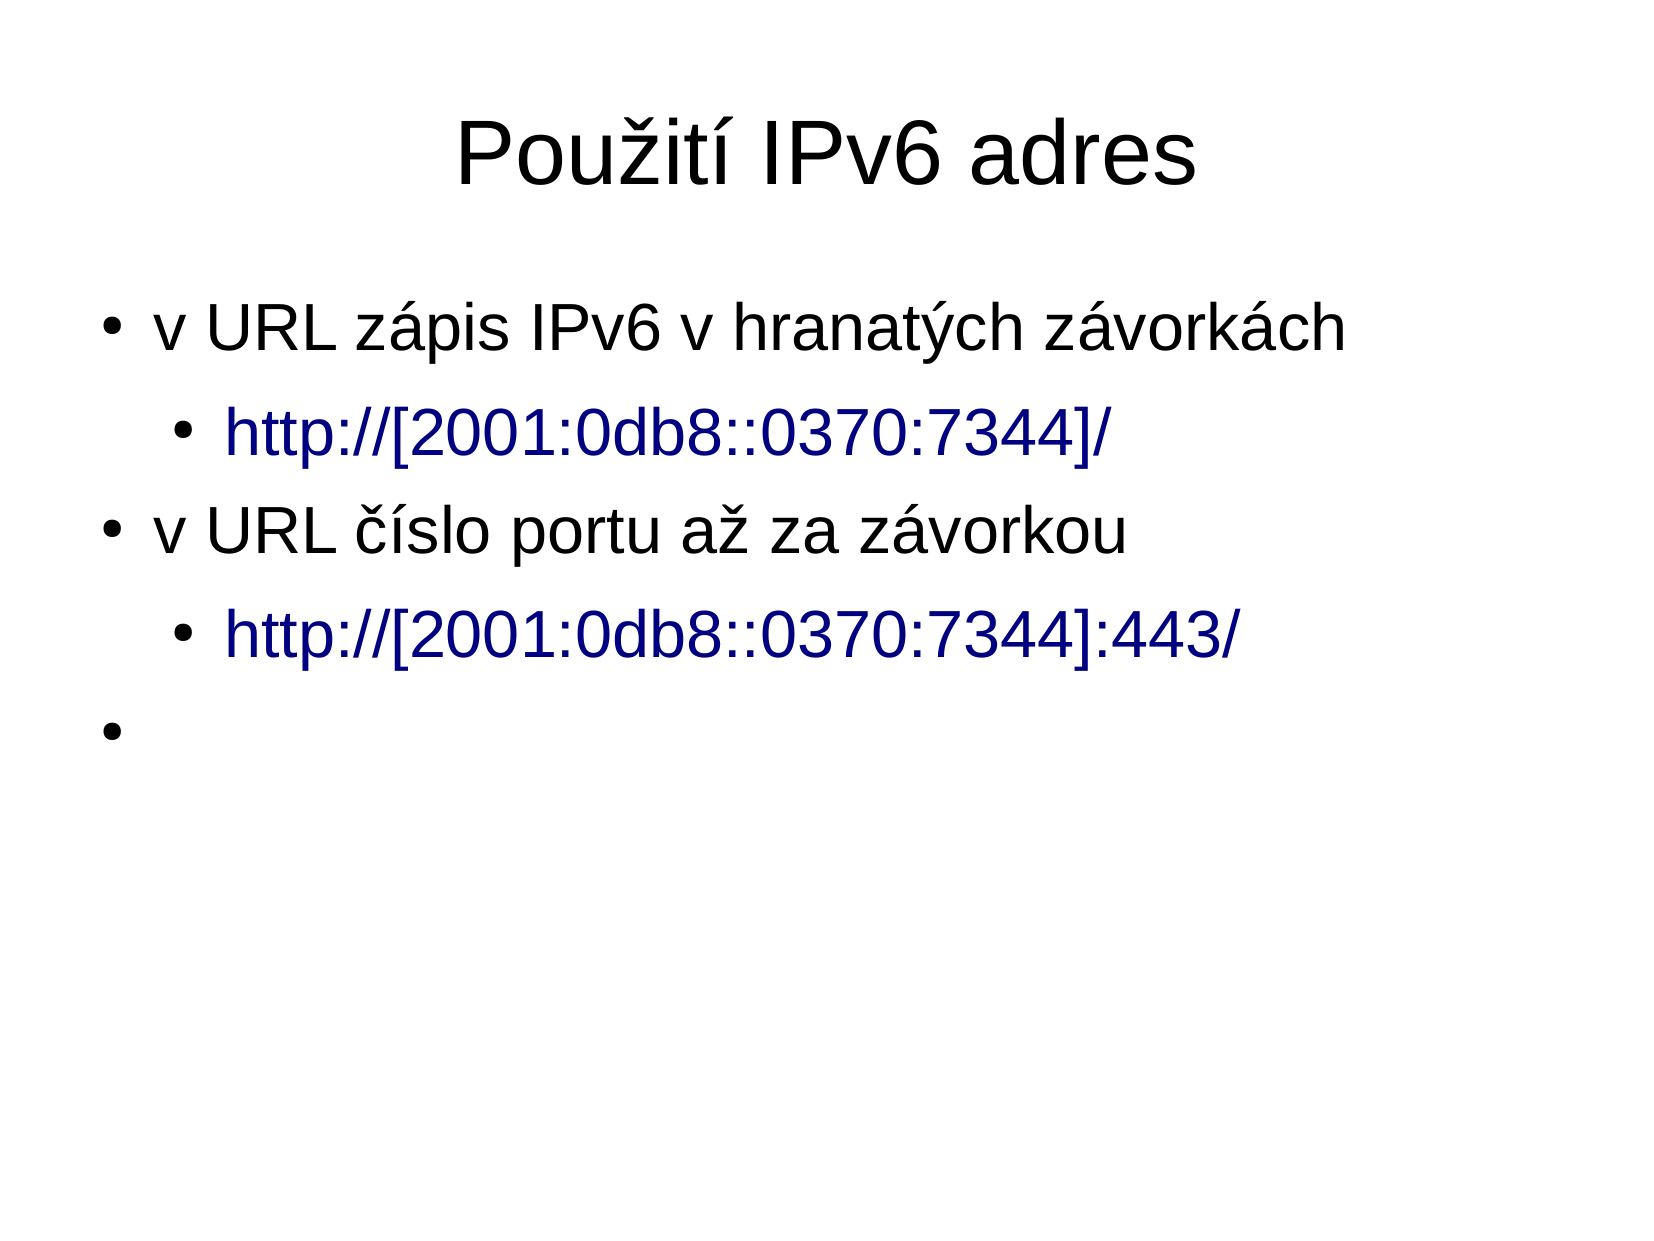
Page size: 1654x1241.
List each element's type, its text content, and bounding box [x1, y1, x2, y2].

title Použití IPv6 adres [82, 49, 1571, 257]
list v URL zápis IPv6 v hranatých závorkách http://[2001:0db8::0370:7344]/ v URL číslo portu až za závorkou http://[2001:0db8::0370:7344]:443/ [82, 290, 1571, 1109]
